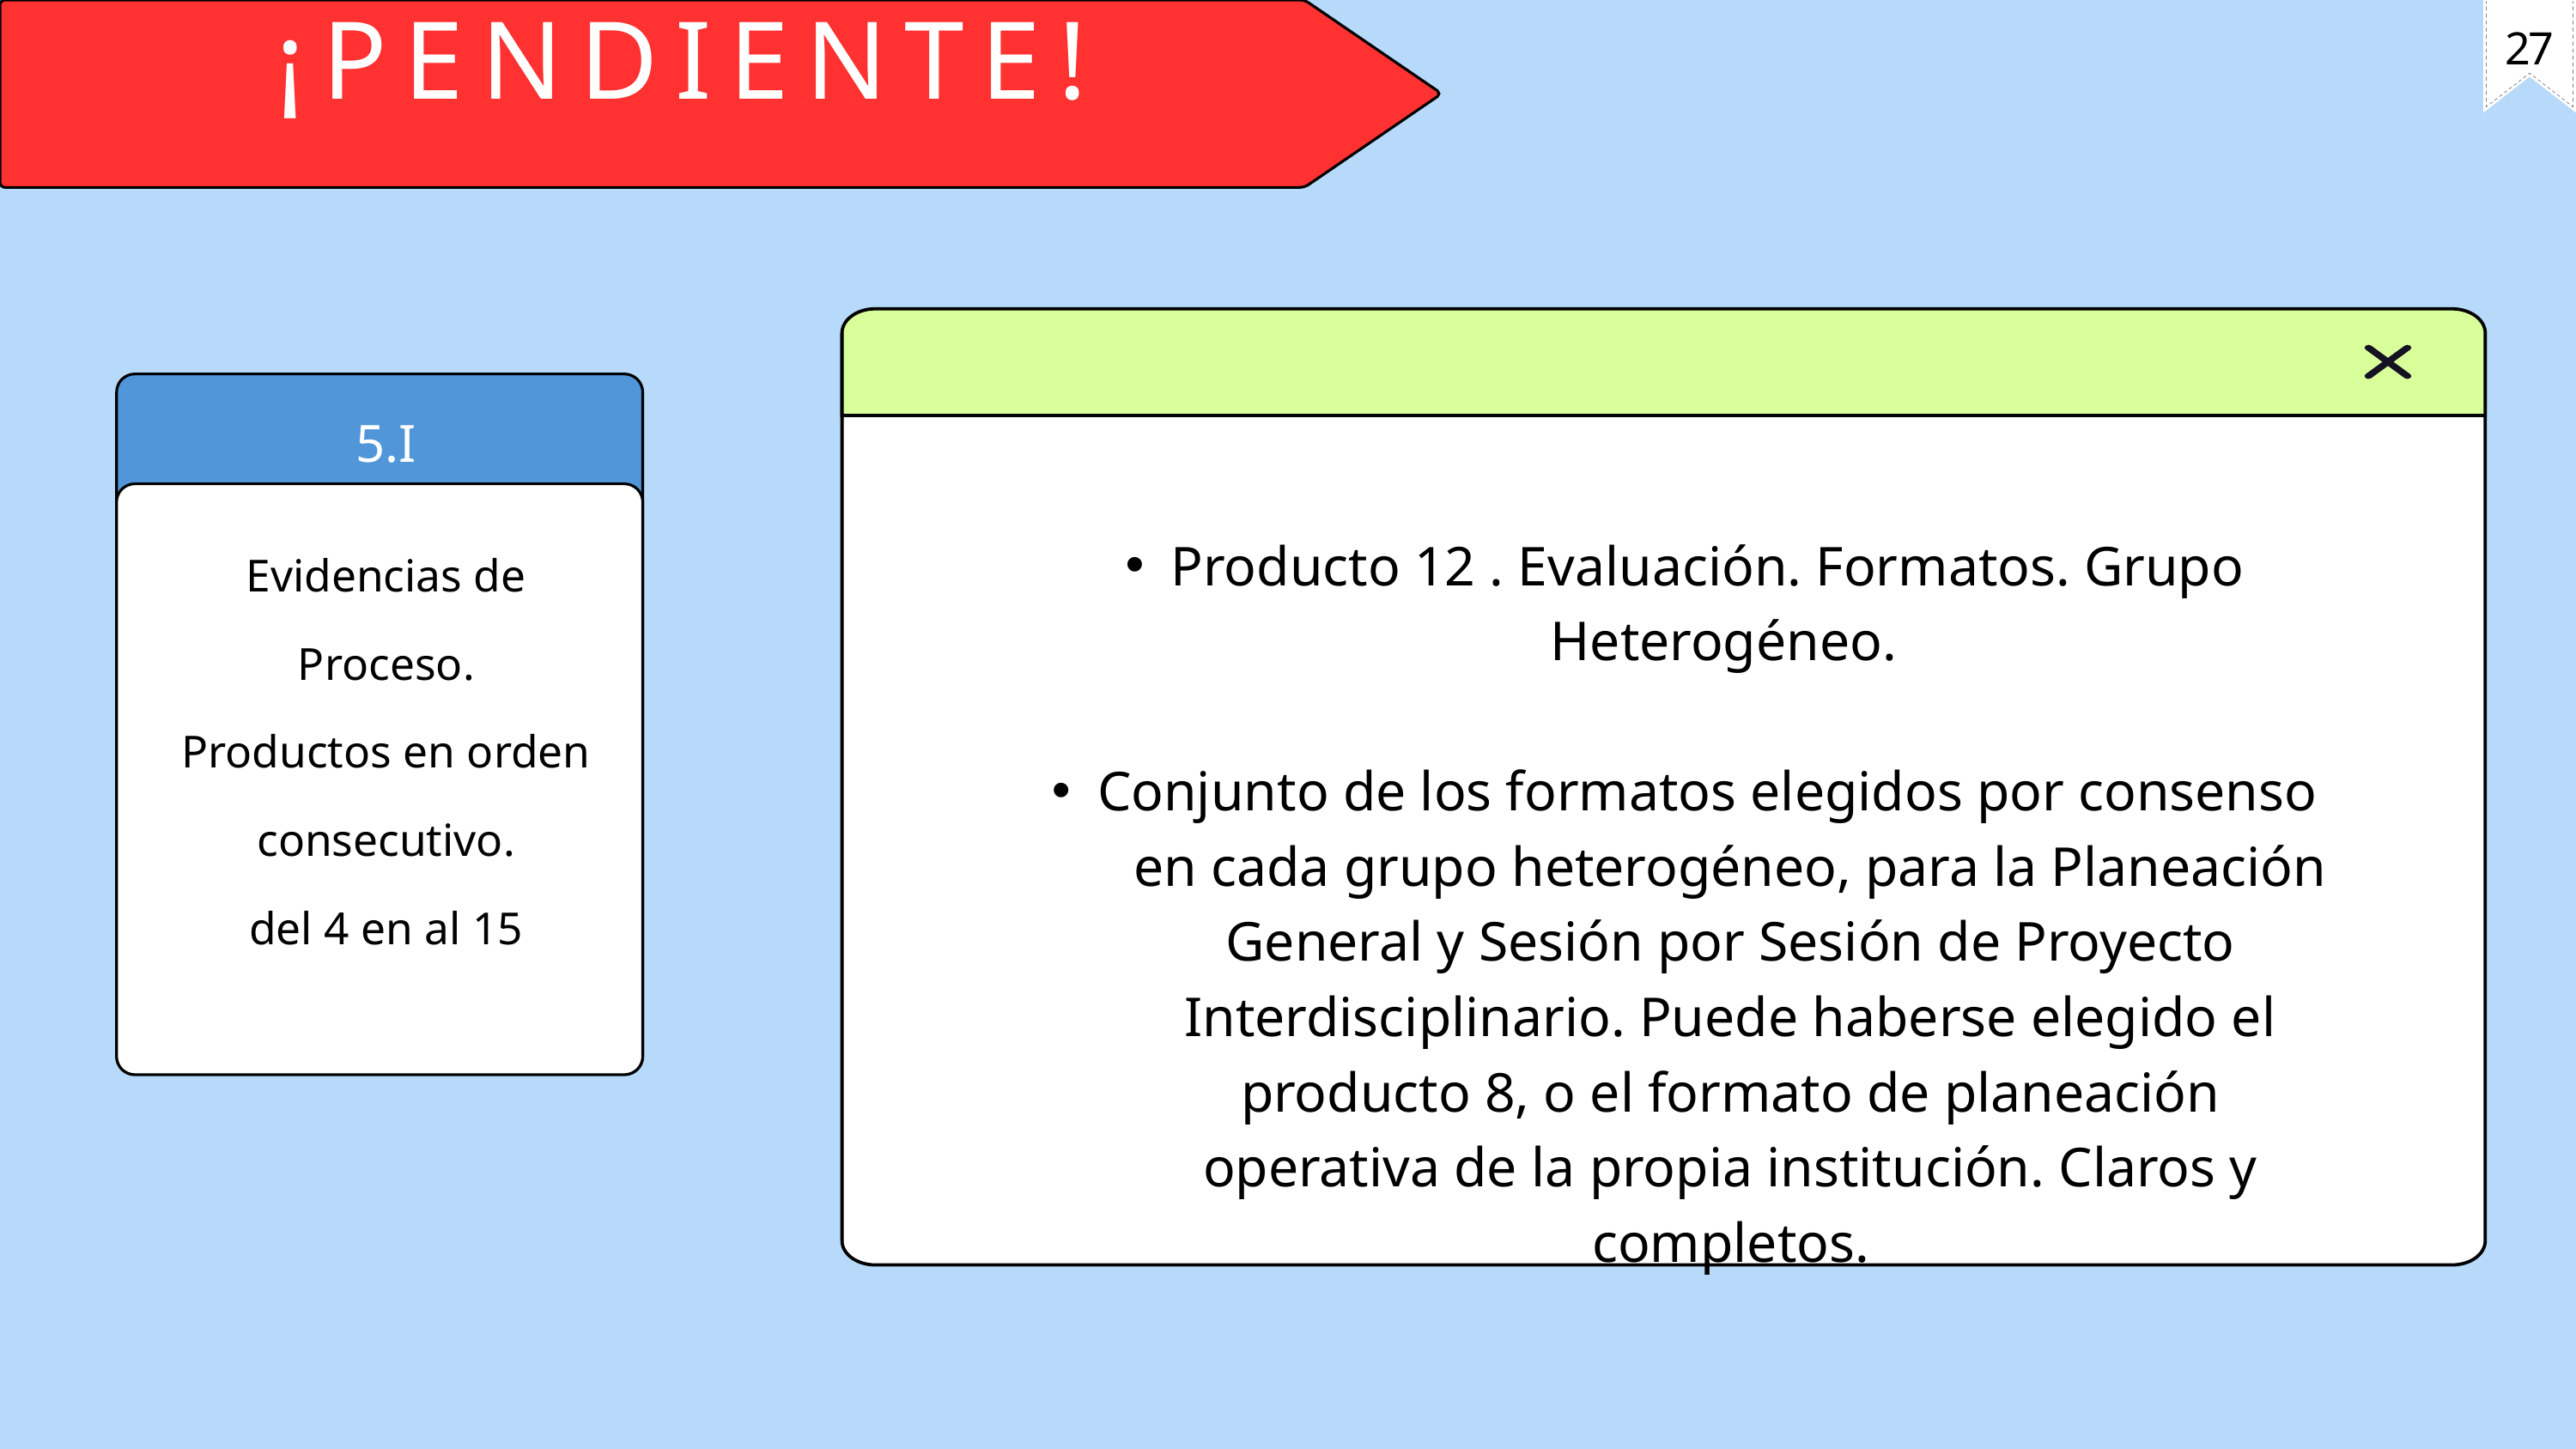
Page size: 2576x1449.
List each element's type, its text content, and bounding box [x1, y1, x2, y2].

text_box 27 [2488, 10, 2571, 71]
text_box [0, 0, 2576, 1449]
text_box 5.I [157, 369, 616, 463]
text_box Evidencias de Proceso. Productos en orden consecutivo. del 4 en al 15 [152, 512, 621, 853]
text_box ¡PENDIENTE! [0, 0, 1365, 188]
text_box Producto 12 . Evaluación. Formatos. Grupo Heterogéneo. Conjunto de los formatos elegidos por consenso en cada grupo heterogéneo, para la Planeación General y Sesión por Sesión de Proyecto Interdisciplinario. Puede haberse elegido el producto 8, o el formato de planeación operativa de la propia institución. Claros y completos. [933, 521, 2347, 1197]
